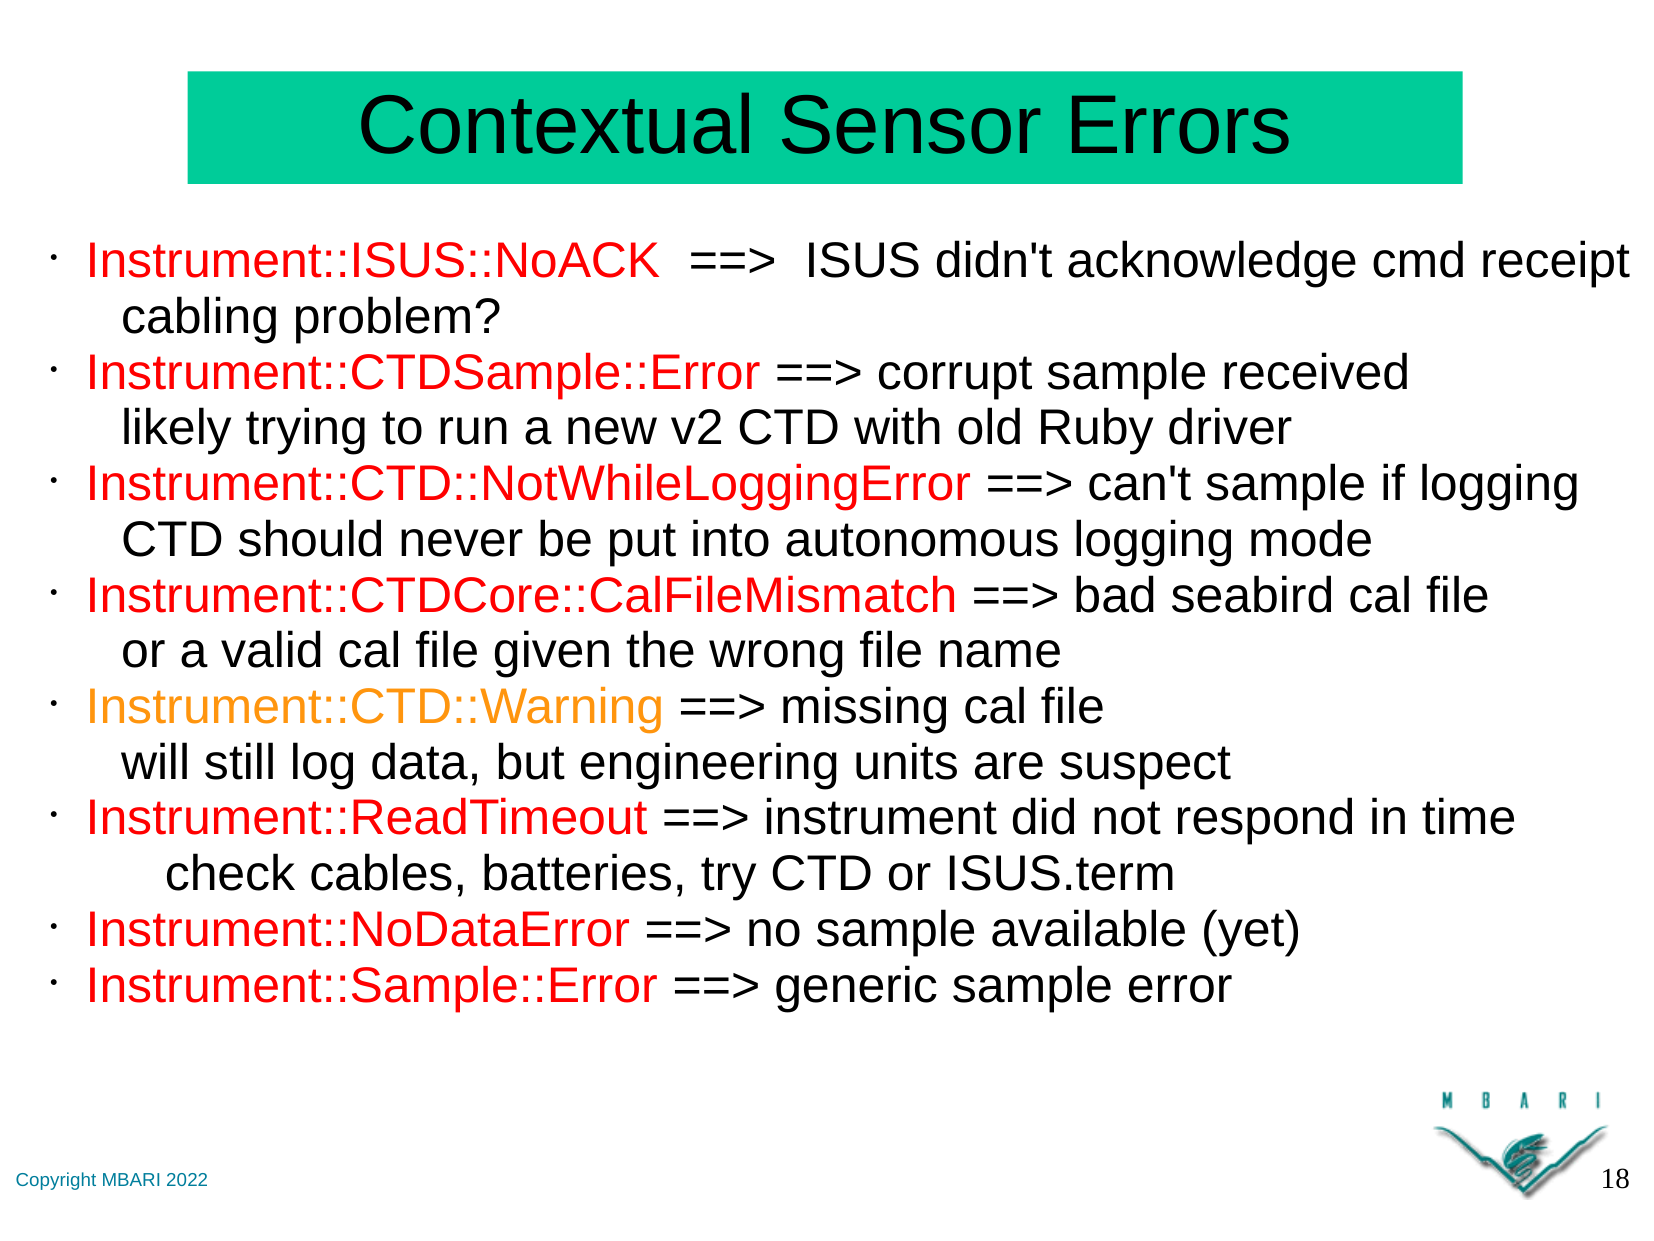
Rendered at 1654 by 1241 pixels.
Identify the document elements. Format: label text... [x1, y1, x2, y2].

text_box Contextual Sensor Errors [187, 71, 1463, 184]
text_box Instrument::ISUS::NoACK ==> ISUS didn't acknowledge cmd receipt cabling problem? Instrument::CTDSample::Error ==> corrupt sample received likely trying to run a new v2 CTD with old Ruby driver Instrument::CTD::NotWhileLoggingError ==> can't sample if logging CTD should never be put into autonomous logging mode Instrument::CTDCore::CalFileMismatch ==> bad seabird cal file or a valid cal file given the wrong file name Instrument::CTD::Warning ==> missing cal file will still log data, but engineering units are suspect Instrument::ReadTimeout ==> instrument did not respond in time check cables, batteries, try CTD or ISUS.term Instrument::NoDataError ==> no sample available (yet) Instrument::Sample::Error ==> generic sample error [0, 225, 1646, 1021]
picture [1426, 1091, 1613, 1200]
